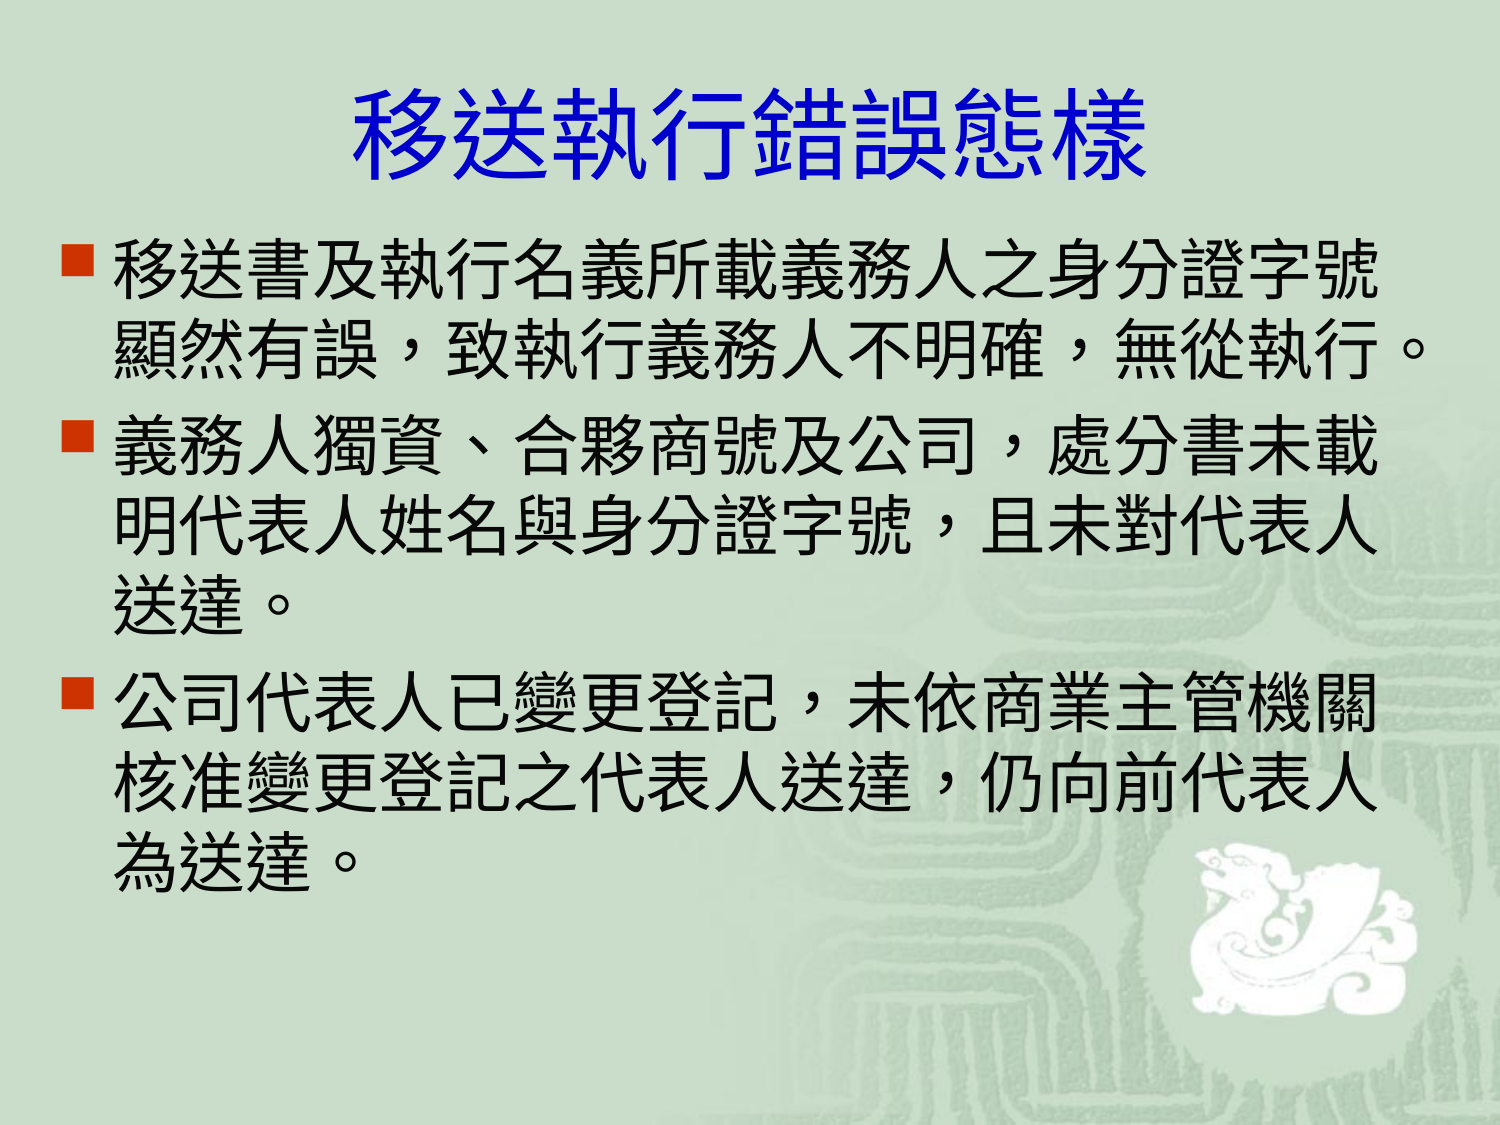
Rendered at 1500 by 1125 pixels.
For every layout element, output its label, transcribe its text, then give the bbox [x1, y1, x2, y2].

list 移送書及執行名義所載義務人之身分證字號顯然有誤，致執行義務人不明確，無從執行。 義務人獨資、合夥商號及公司，處分書未載明代表人姓名與身分證字號，且未對代表人送達。 公司代表人已變更登記，未依商業主管機關核准變更登記之代表人送達，仍向前代表人為送達。 [41, 219, 1459, 1000]
picture [0, 0, 1500, 1125]
title 移送執行錯誤態樣 [147, 64, 1353, 200]
